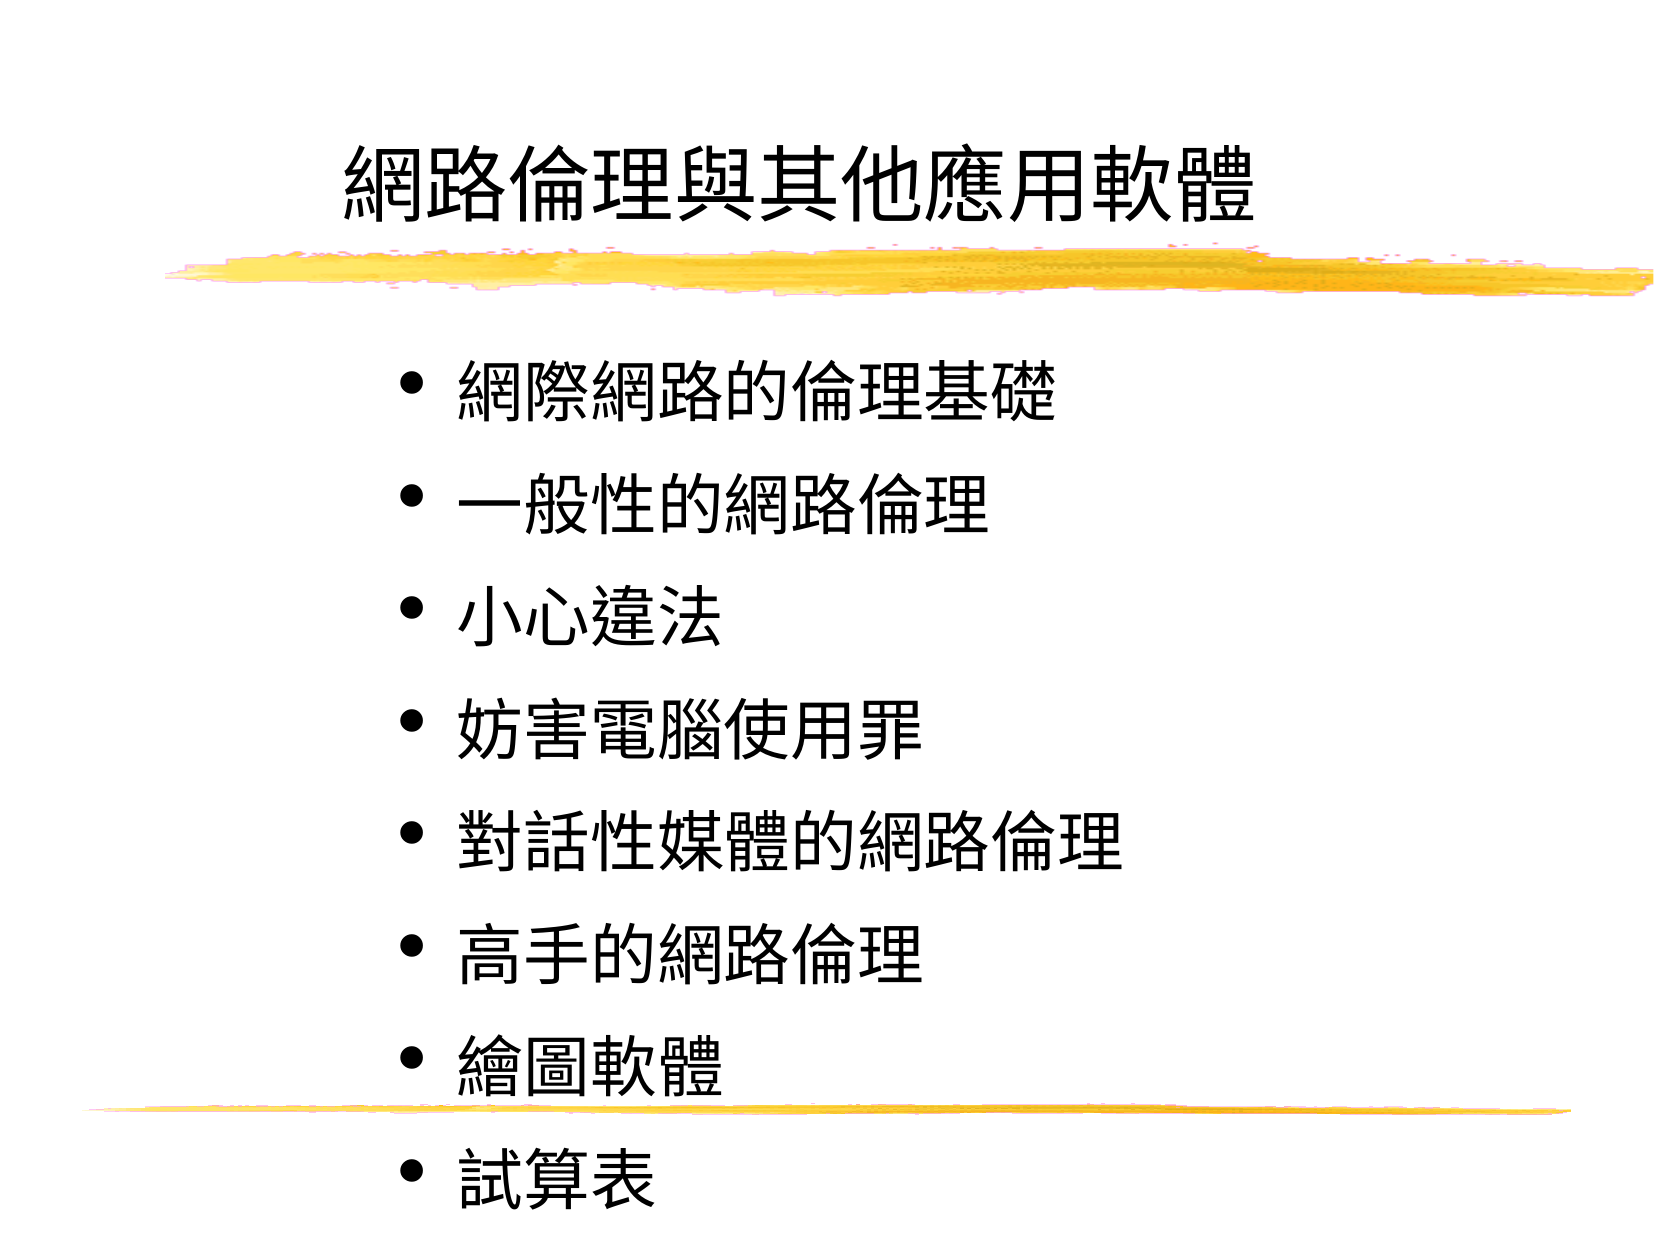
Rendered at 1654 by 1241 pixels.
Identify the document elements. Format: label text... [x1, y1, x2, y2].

picture [165, 237, 1654, 308]
picture [82, 1102, 385, 1117]
list 網際網路的倫理基礎 一般性的網路倫理 小心違法 妨害電腦使用罪 對話性媒體的網路倫理 高手的網路倫理 繪圖軟體 試算表 [385, 330, 1461, 1133]
picture [1461, 1102, 1571, 1117]
title 網路倫理與其他應用軟體 [96, 41, 1502, 249]
